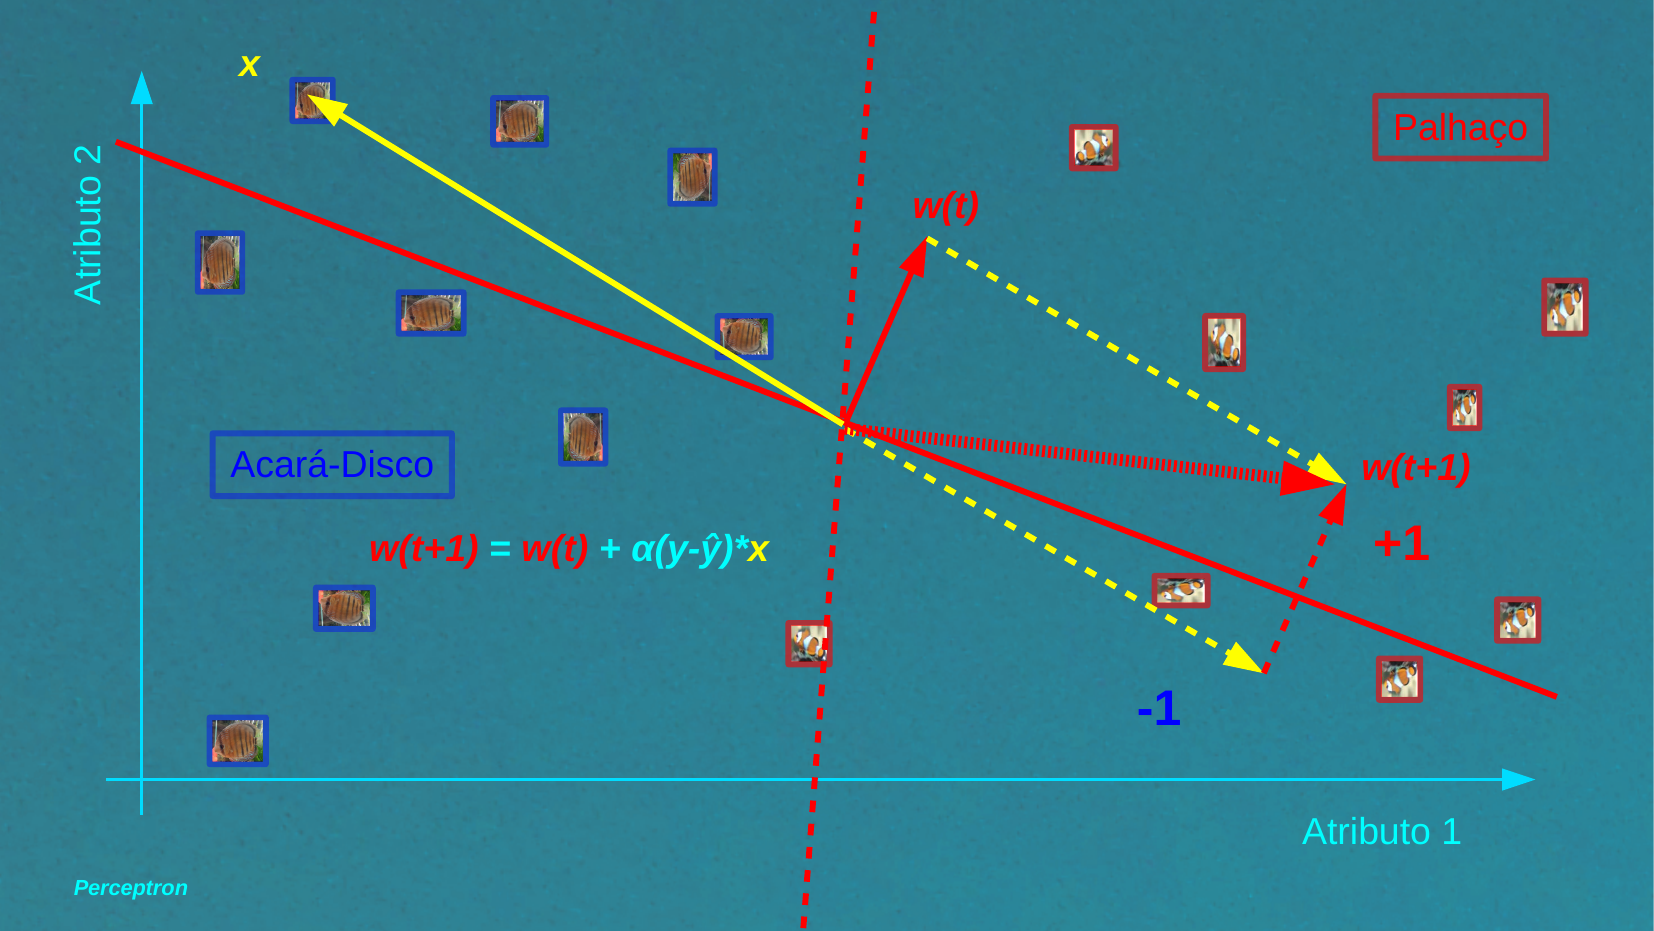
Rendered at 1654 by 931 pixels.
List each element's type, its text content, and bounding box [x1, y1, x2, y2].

text_box w(t) [897, 177, 1134, 234]
text_box Acará-Disco [212, 433, 452, 497]
text_box +1 [1358, 507, 1489, 579]
text_box Palhaço [1375, 95, 1547, 159]
text_box -1 [1122, 672, 1252, 745]
text_box w(t+1) [1346, 439, 1583, 497]
text_box w(t+1) = w(t) + α(y-ŷ)*x [354, 519, 792, 577]
text_box Atributo 1 [1287, 803, 1478, 860]
text_box x [224, 35, 284, 93]
text_box Atributo 2 [59, 129, 116, 320]
picture [0, 0, 1654, 931]
